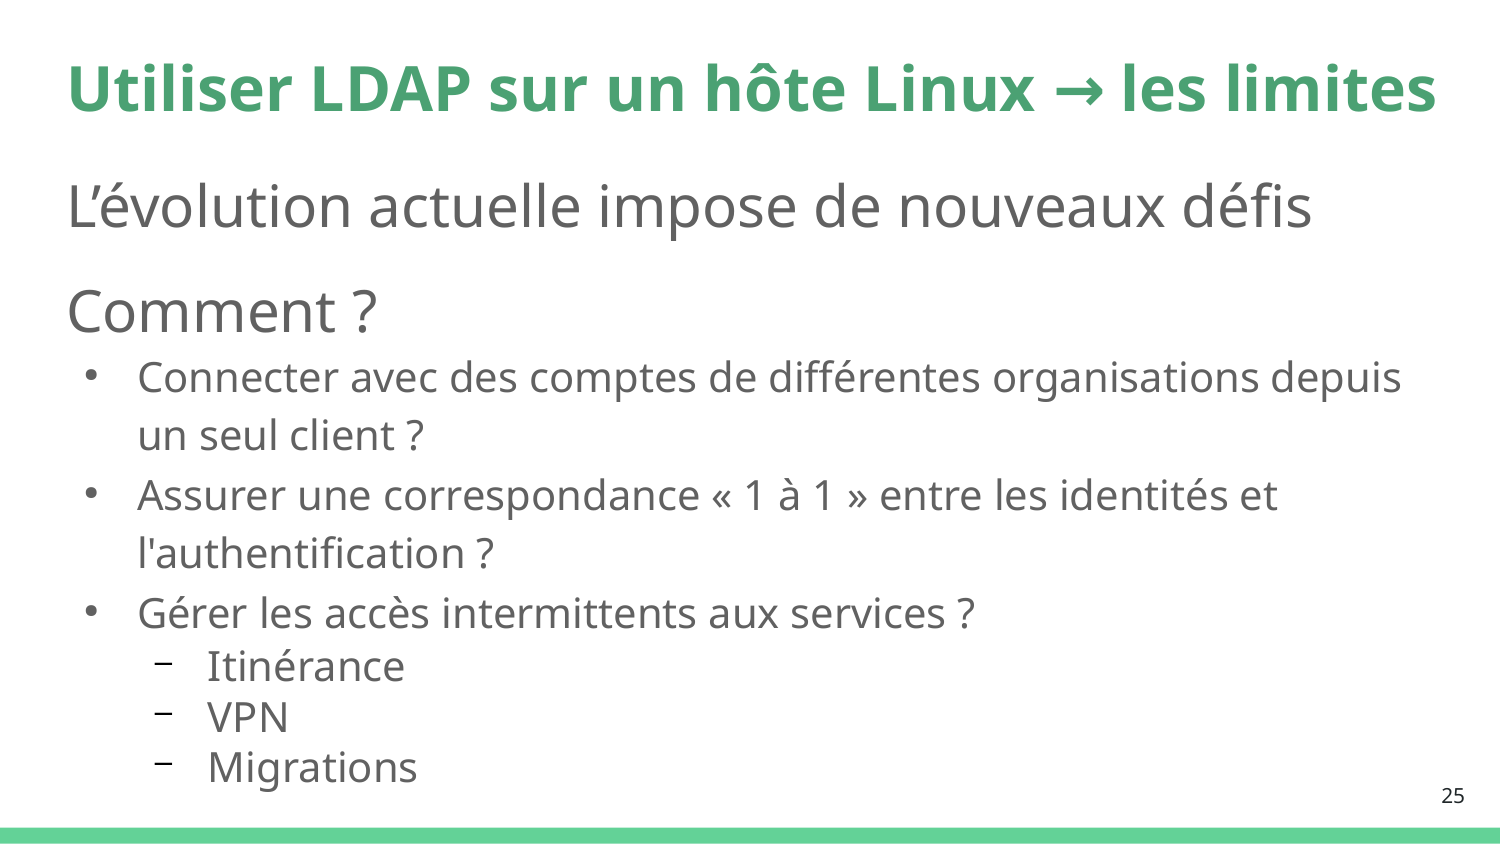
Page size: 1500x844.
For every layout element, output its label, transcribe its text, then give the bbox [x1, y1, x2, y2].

list L’évolution actuelle impose de nouveaux défis Comment ? Connecter avec des comptes de différentes organisations depuis un seul client ? Assurer une correspondance « 1 à 1 » entre les identités et l'authentification ? Gérer les accès intermittents aux services ? Itinérance VPN Migrations [51, 144, 1449, 806]
slide_number <numéro> [1389, 764, 1480, 830]
title Utiliser LDAP sur un hôte Linux → les limites [51, 23, 1477, 117]
